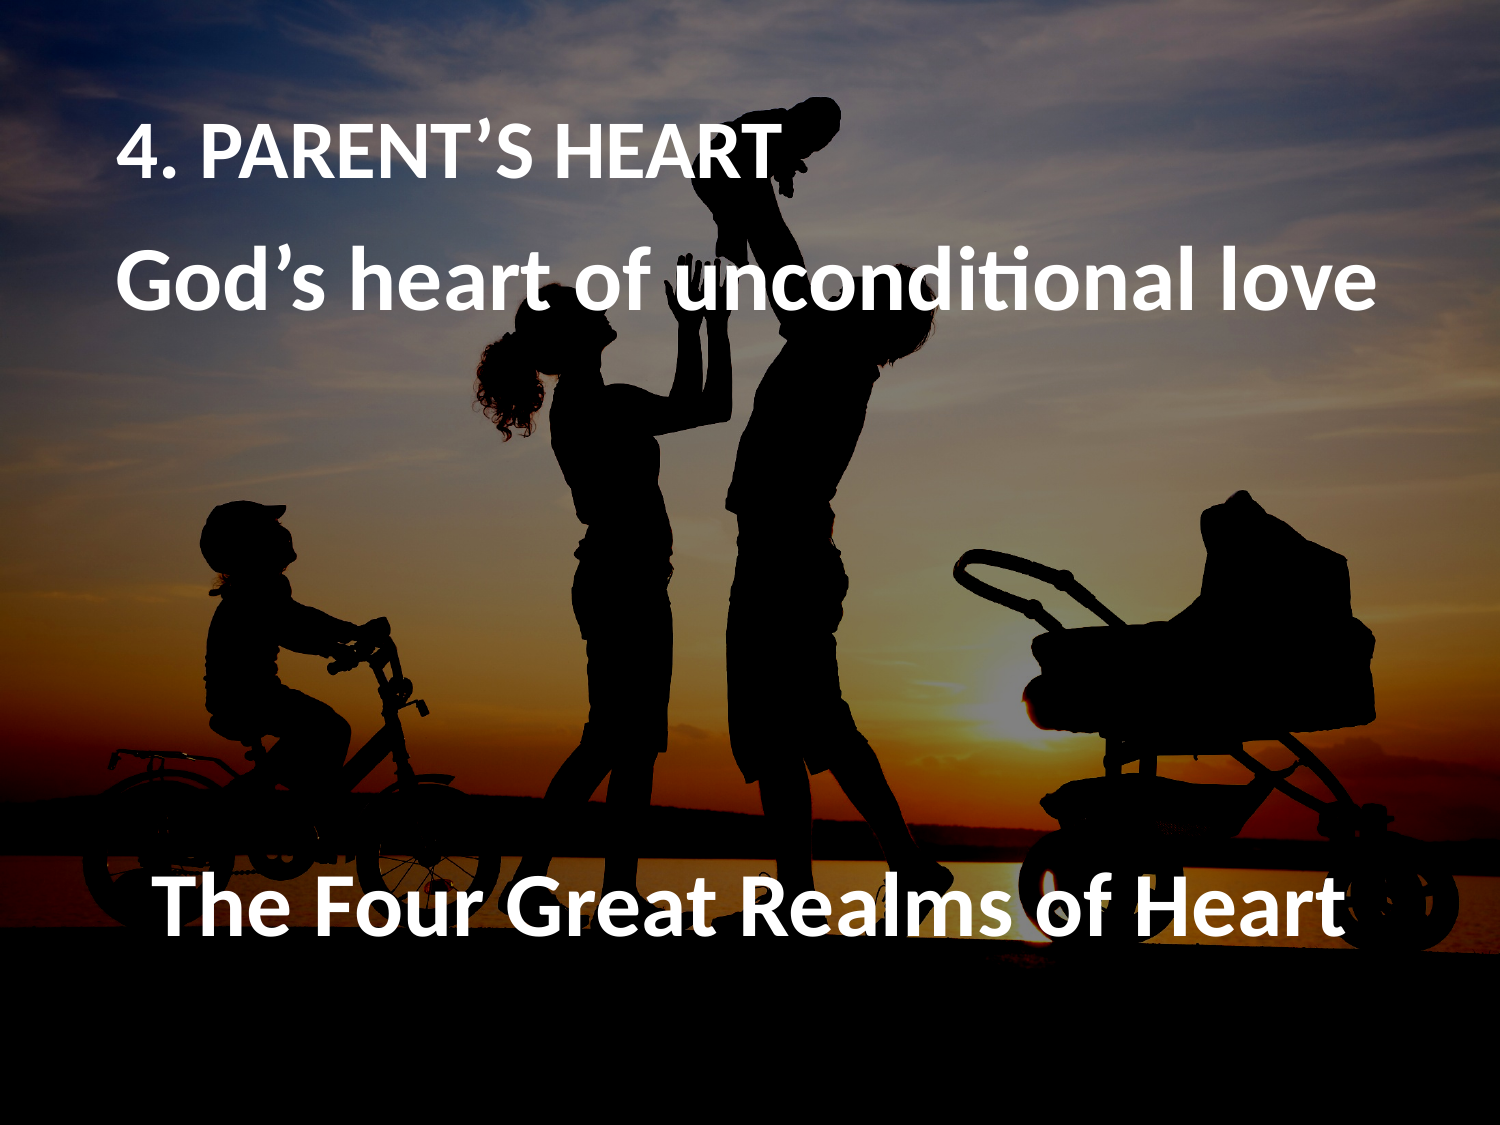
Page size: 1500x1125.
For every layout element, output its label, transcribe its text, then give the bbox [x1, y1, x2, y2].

text_box 4. PARENT’S HEART [101, 87, 806, 204]
text_box God’s heart of unconditional love [100, 211, 1408, 338]
picture [0, 0, 1500, 1000]
text_box The Four Great Realms of Heart [112, 837, 1388, 988]
